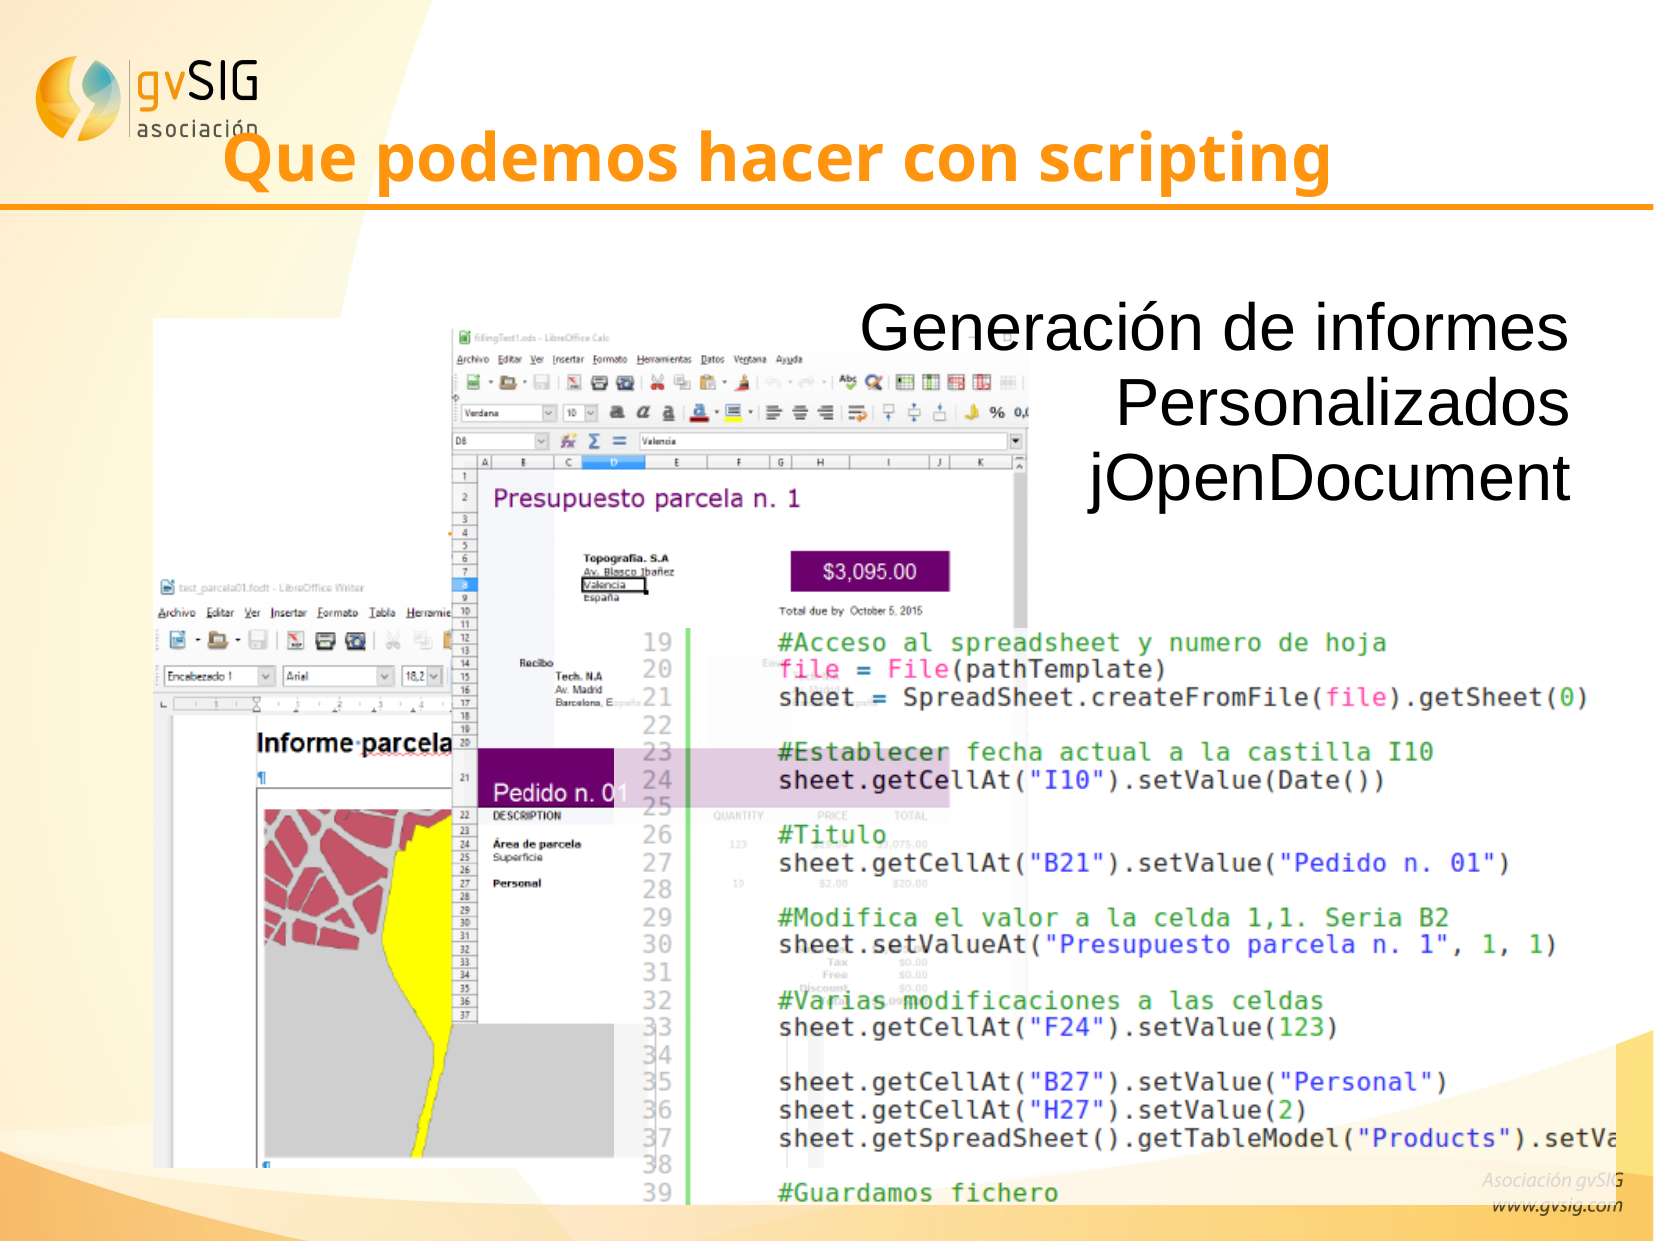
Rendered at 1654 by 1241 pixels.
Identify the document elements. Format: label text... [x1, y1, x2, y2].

picture [0, 210, 1654, 1241]
subtitle Generación de informes Personalizados jOpenDocument [82, 290, 1571, 1010]
title Que podemos hacer con scripting [0, 0, 1654, 207]
